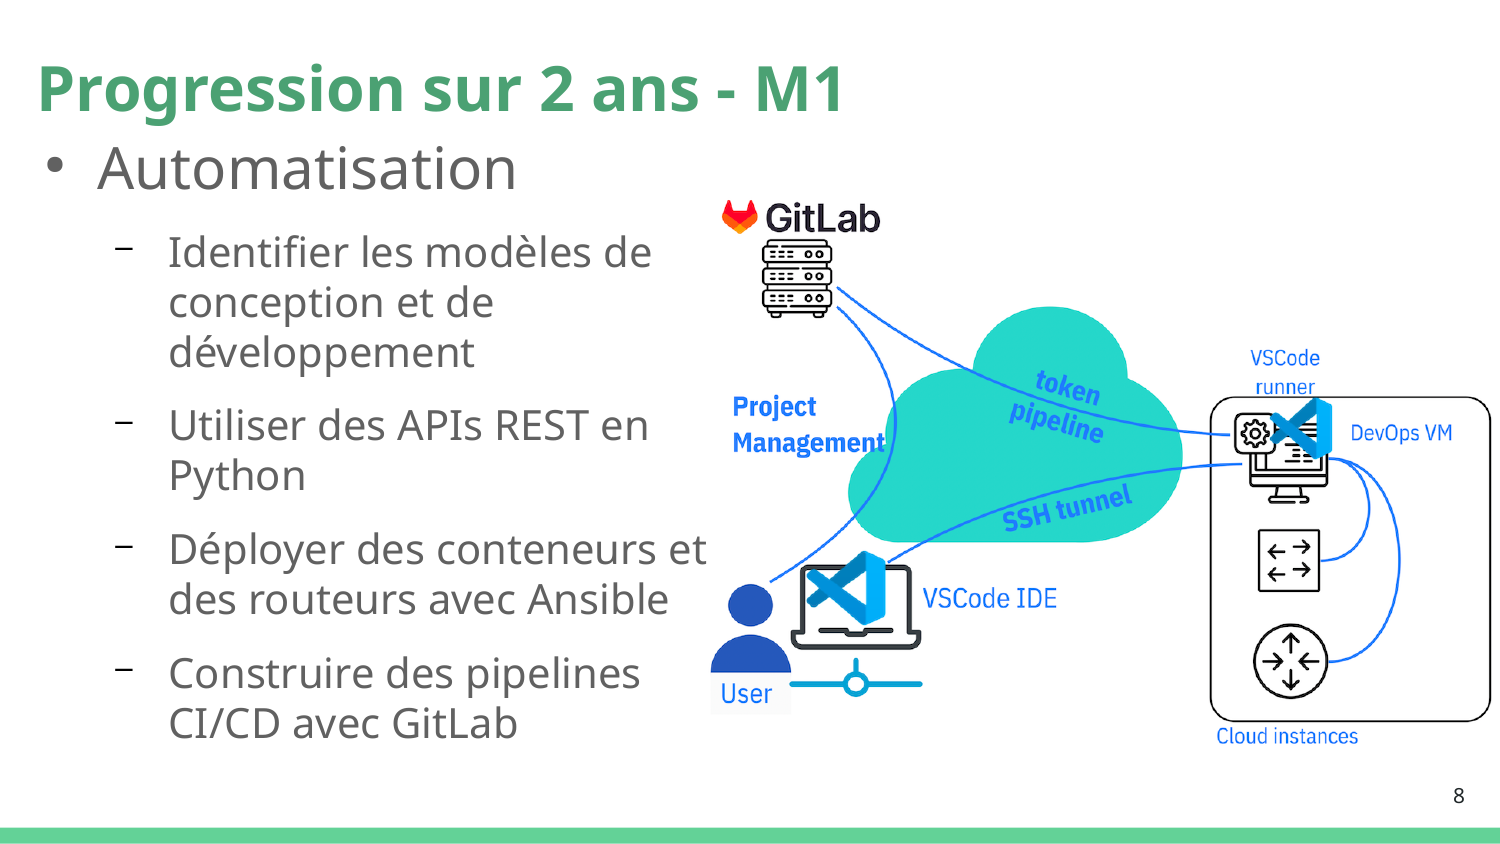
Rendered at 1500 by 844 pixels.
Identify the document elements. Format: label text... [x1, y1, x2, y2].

title Progression sur 2 ans - M1 [21, 23, 1420, 117]
list Automatisation Identifier les modèles de conception et de développement Utiliser des APIs REST en Python Déployer des conteneurs et des routeurs avec Ansible Construire des pipelines CI/CD avec GitLab [11, 106, 739, 833]
slide_number <numéro> [1389, 764, 1480, 830]
picture [708, 194, 1495, 747]
